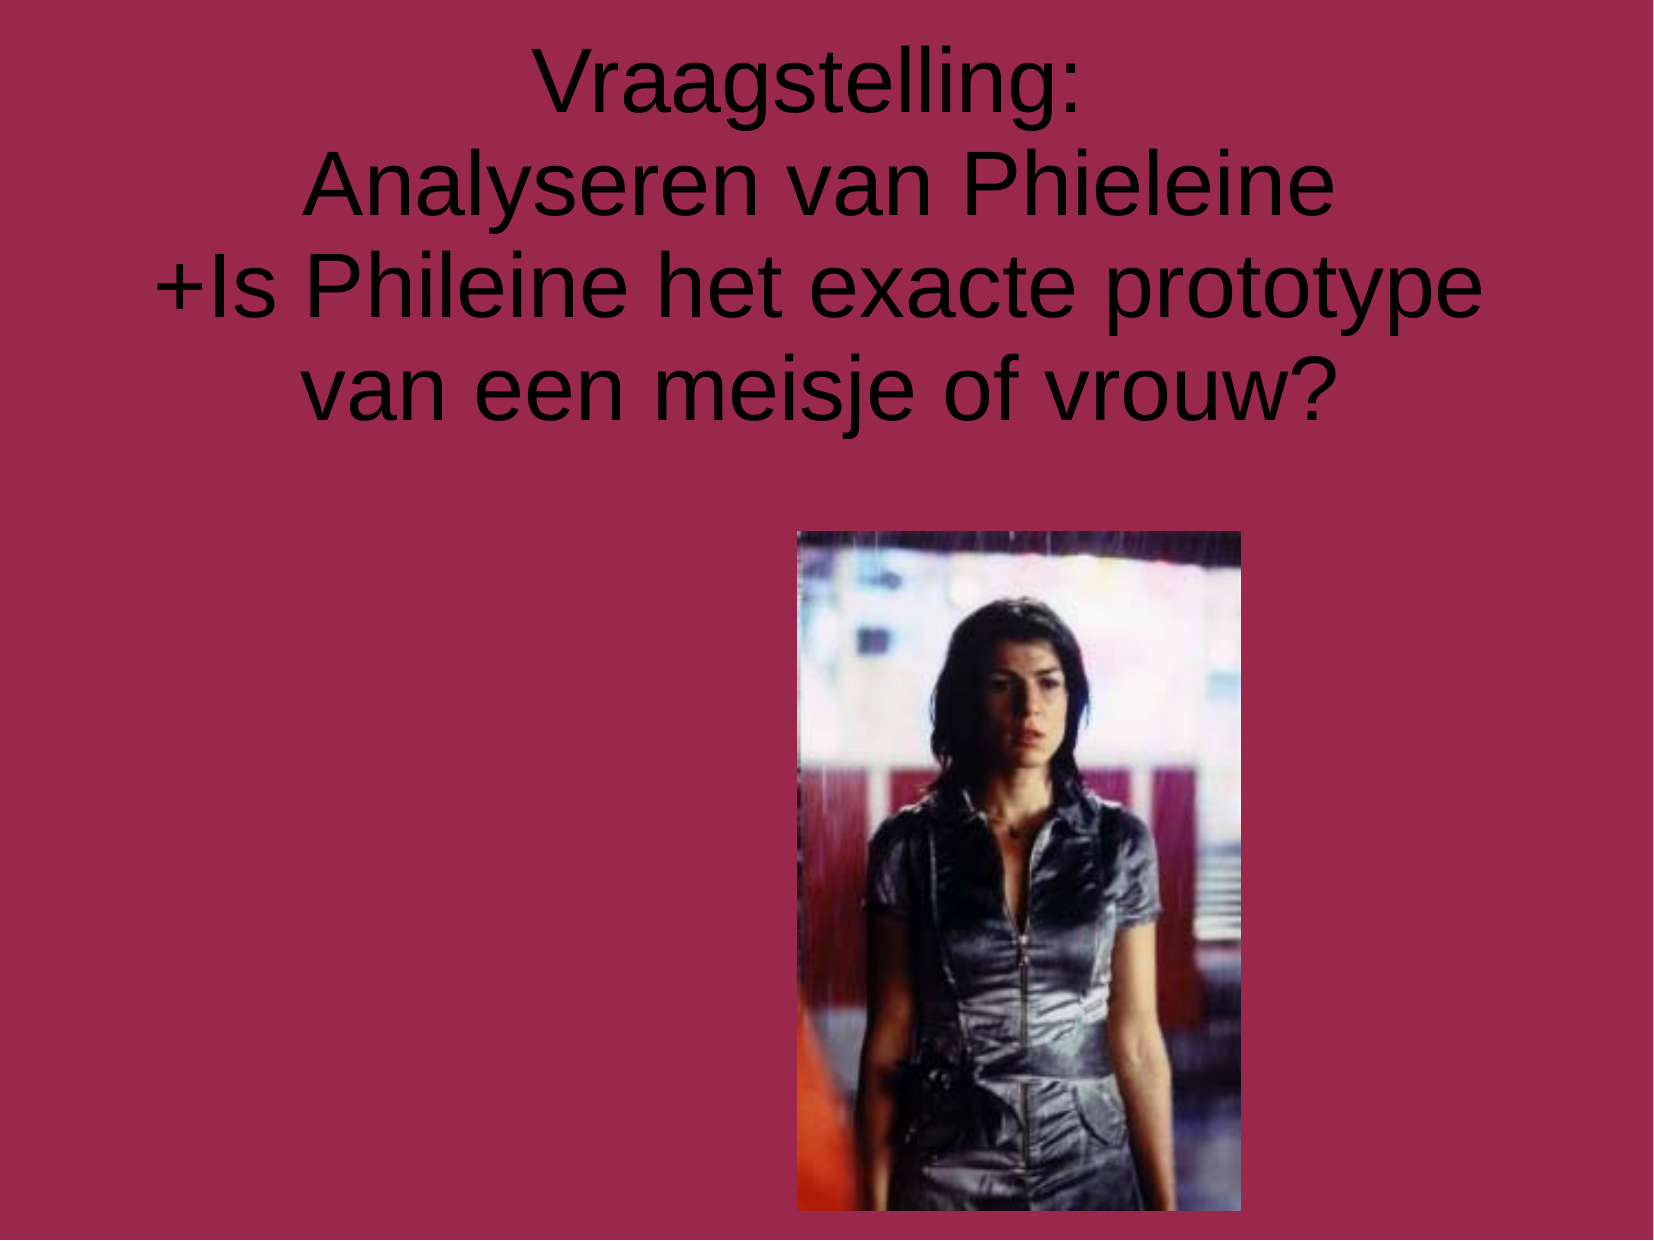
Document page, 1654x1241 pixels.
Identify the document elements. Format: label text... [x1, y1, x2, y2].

picture [797, 531, 1241, 1211]
title Vraagstelling: Analyseren van Phieleine +Is Phileine het exacte prototype van een meisje of vrouw? [76, 29, 1565, 543]
